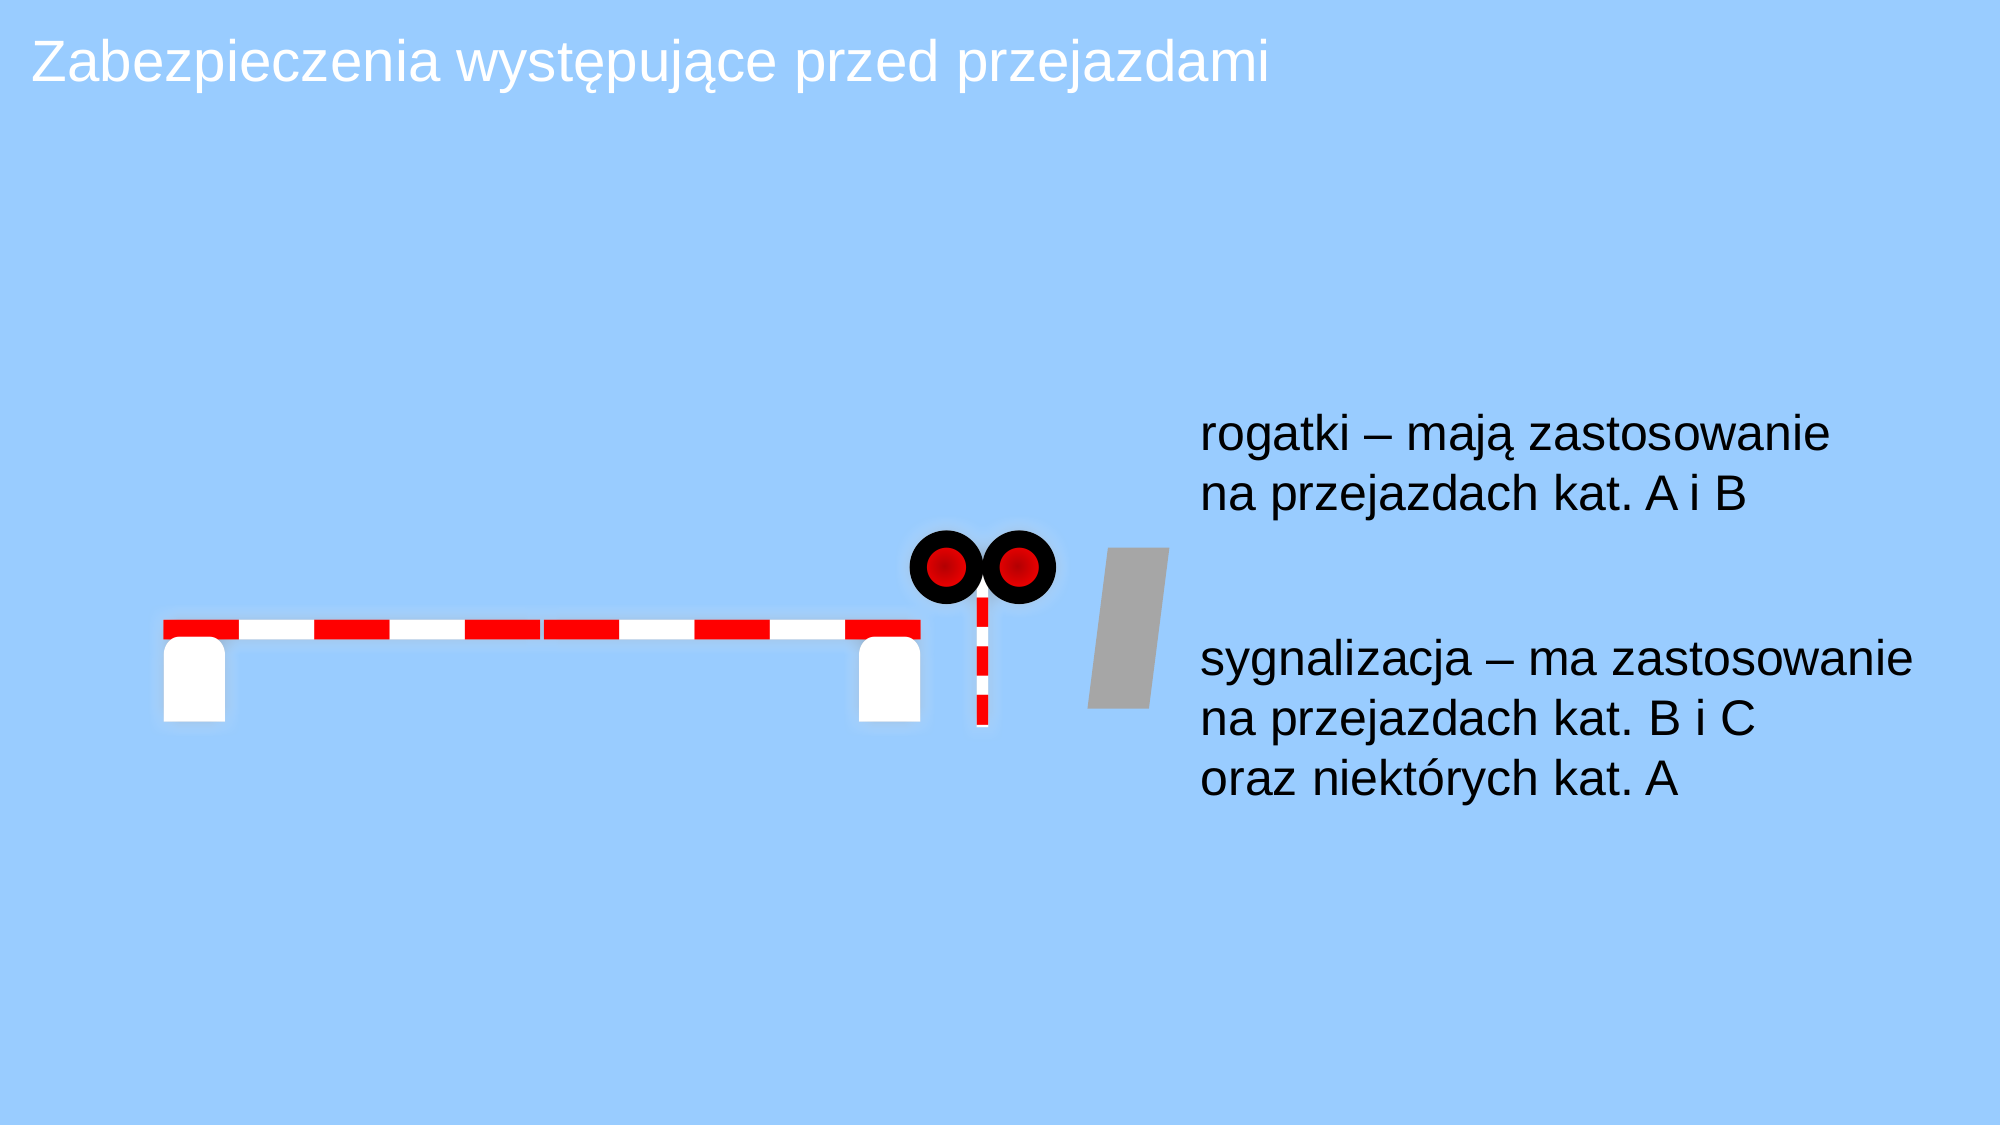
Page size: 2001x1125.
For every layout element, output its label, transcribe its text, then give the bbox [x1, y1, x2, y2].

title Zabezpieczenia występujące przed przejazdami [17, 23, 1743, 78]
text_box [1087, 547, 1170, 709]
list rogatki – mają zastosowanie na przejazdach kat. A i B sygnalizacja – ma zastosowanie na przejazdach kat. B i C oraz niektórych kat. A [1186, 392, 1945, 575]
picture [148, 515, 1071, 742]
